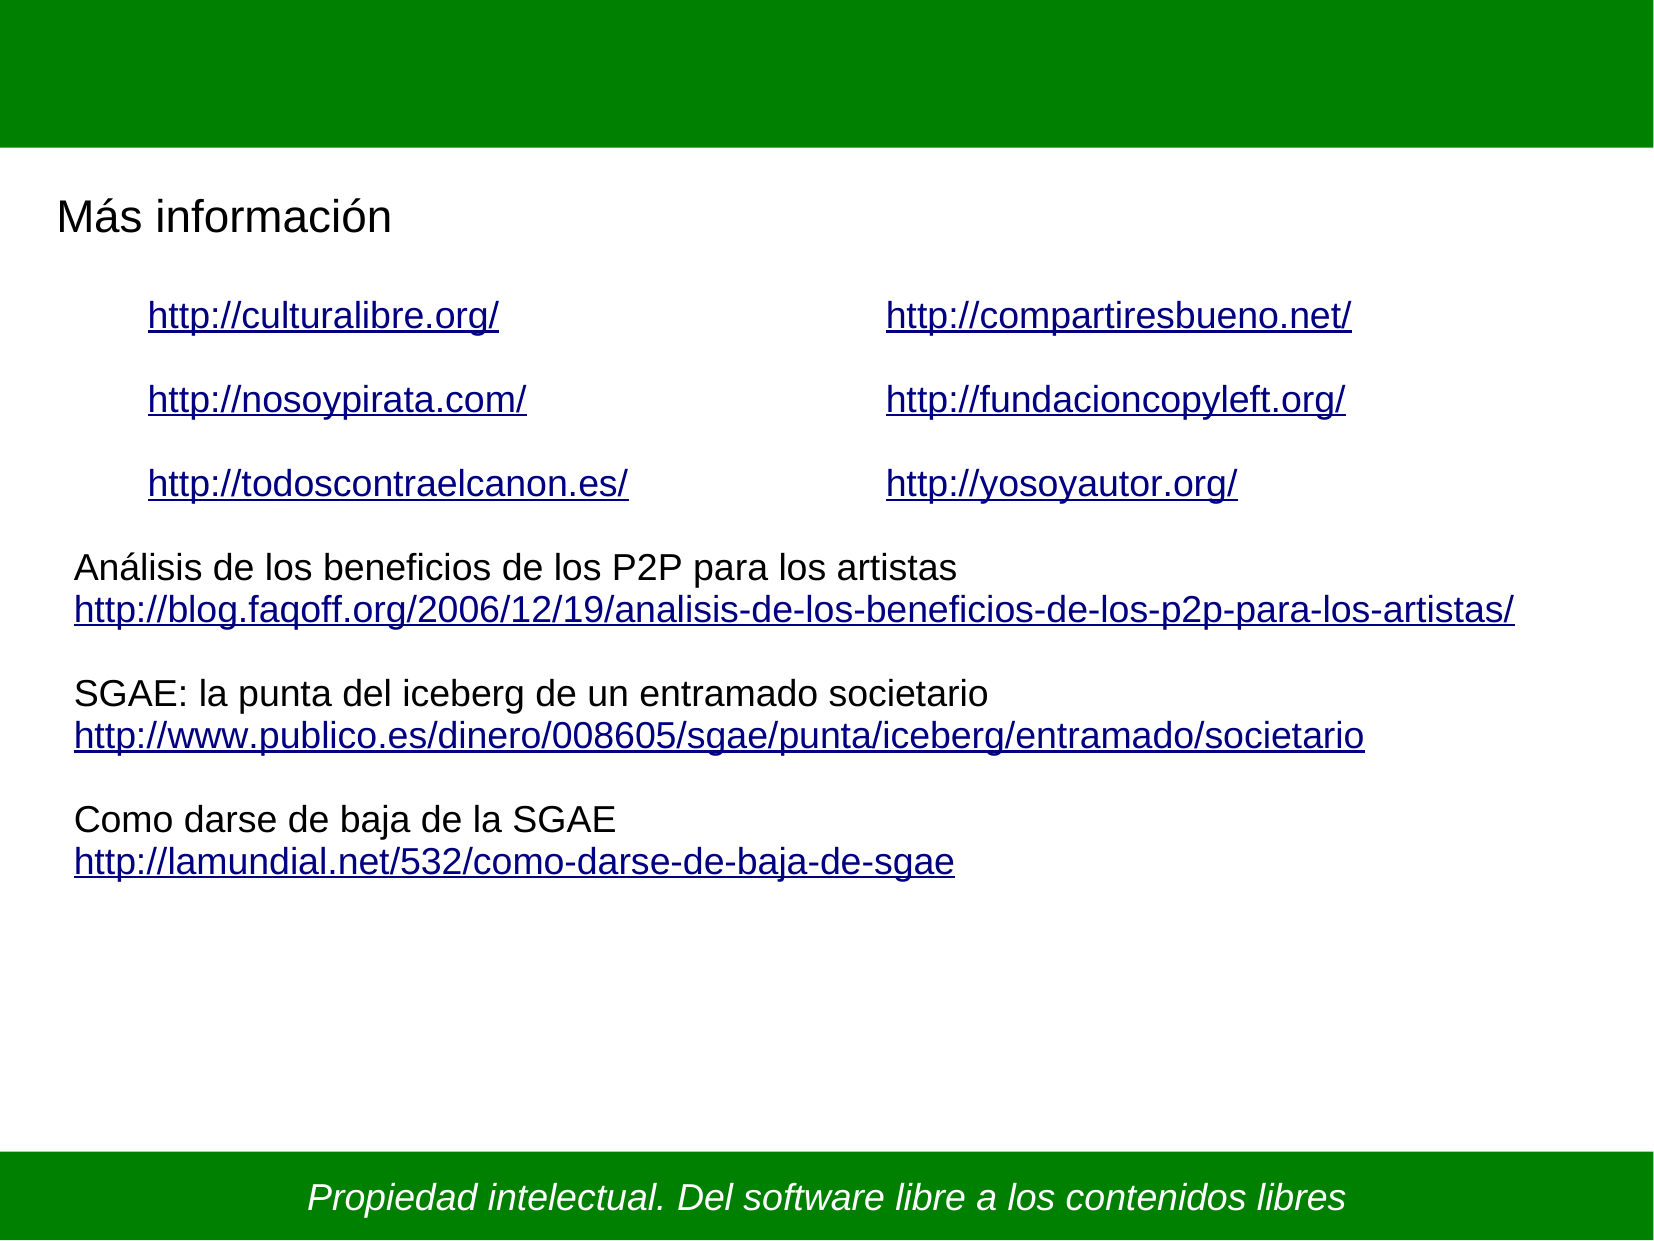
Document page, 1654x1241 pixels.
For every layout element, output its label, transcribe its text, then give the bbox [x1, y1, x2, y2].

text_box [0, 0, 1654, 148]
text_box Más información [41, 183, 408, 266]
text_box [0, 1151, 1654, 1169]
text_box Propiedad intelectual. Del software libre a los contenidos libres [0, 1169, 1654, 1240]
text_box http://culturalibre.org/ http://compartiresbueno.net/ http://nosoypirata.com/ http://fundacioncopyleft.org/ http://todoscontraelcanon.es/ http://yosoyautor.org/ Análisis de los beneficios de los P2P para los artistas http://blog.faqoff.org/2006/12/19/analisis-de-los-beneficios-de-los-p2p-para-los-artistas/ SGAE: la punta del iceberg de un entramado societario http://www.publico.es/dinero/008605/sgae/punta/iceberg/entramado/societario Como darse de baja de la SGAE http://lamundial.net/532/como-darse-de-baja-de-sgae [59, 287, 1595, 1139]
